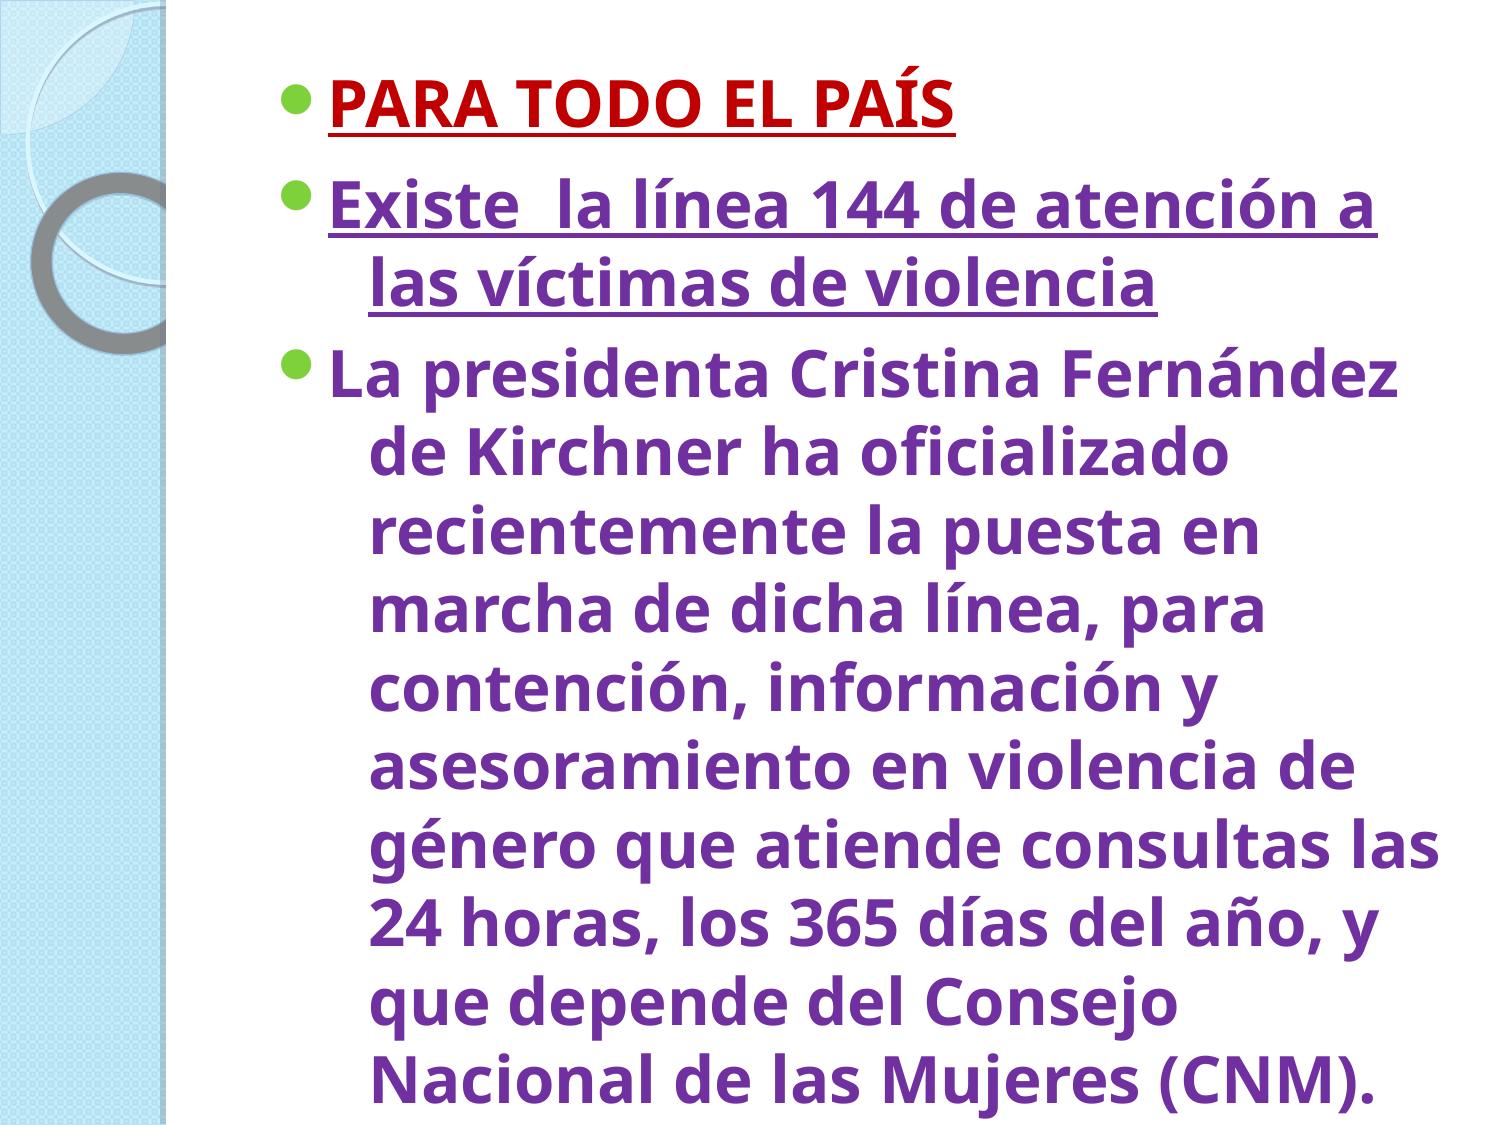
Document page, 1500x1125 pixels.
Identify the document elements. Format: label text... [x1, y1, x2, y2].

list PARA TODO EL PAÍS Existe la línea 144 de atención a las víctimas de violencia La presidenta Cristina Fernández de Kirchner ha oficializado recientemente la puesta en marcha de dicha línea, para contención, información y asesoramiento en violencia de género que atiende consultas las 24 horas, los 365 días del año, y que depende del Consejo Nacional de las Mujeres (CNM). [235, 54, 1466, 1125]
